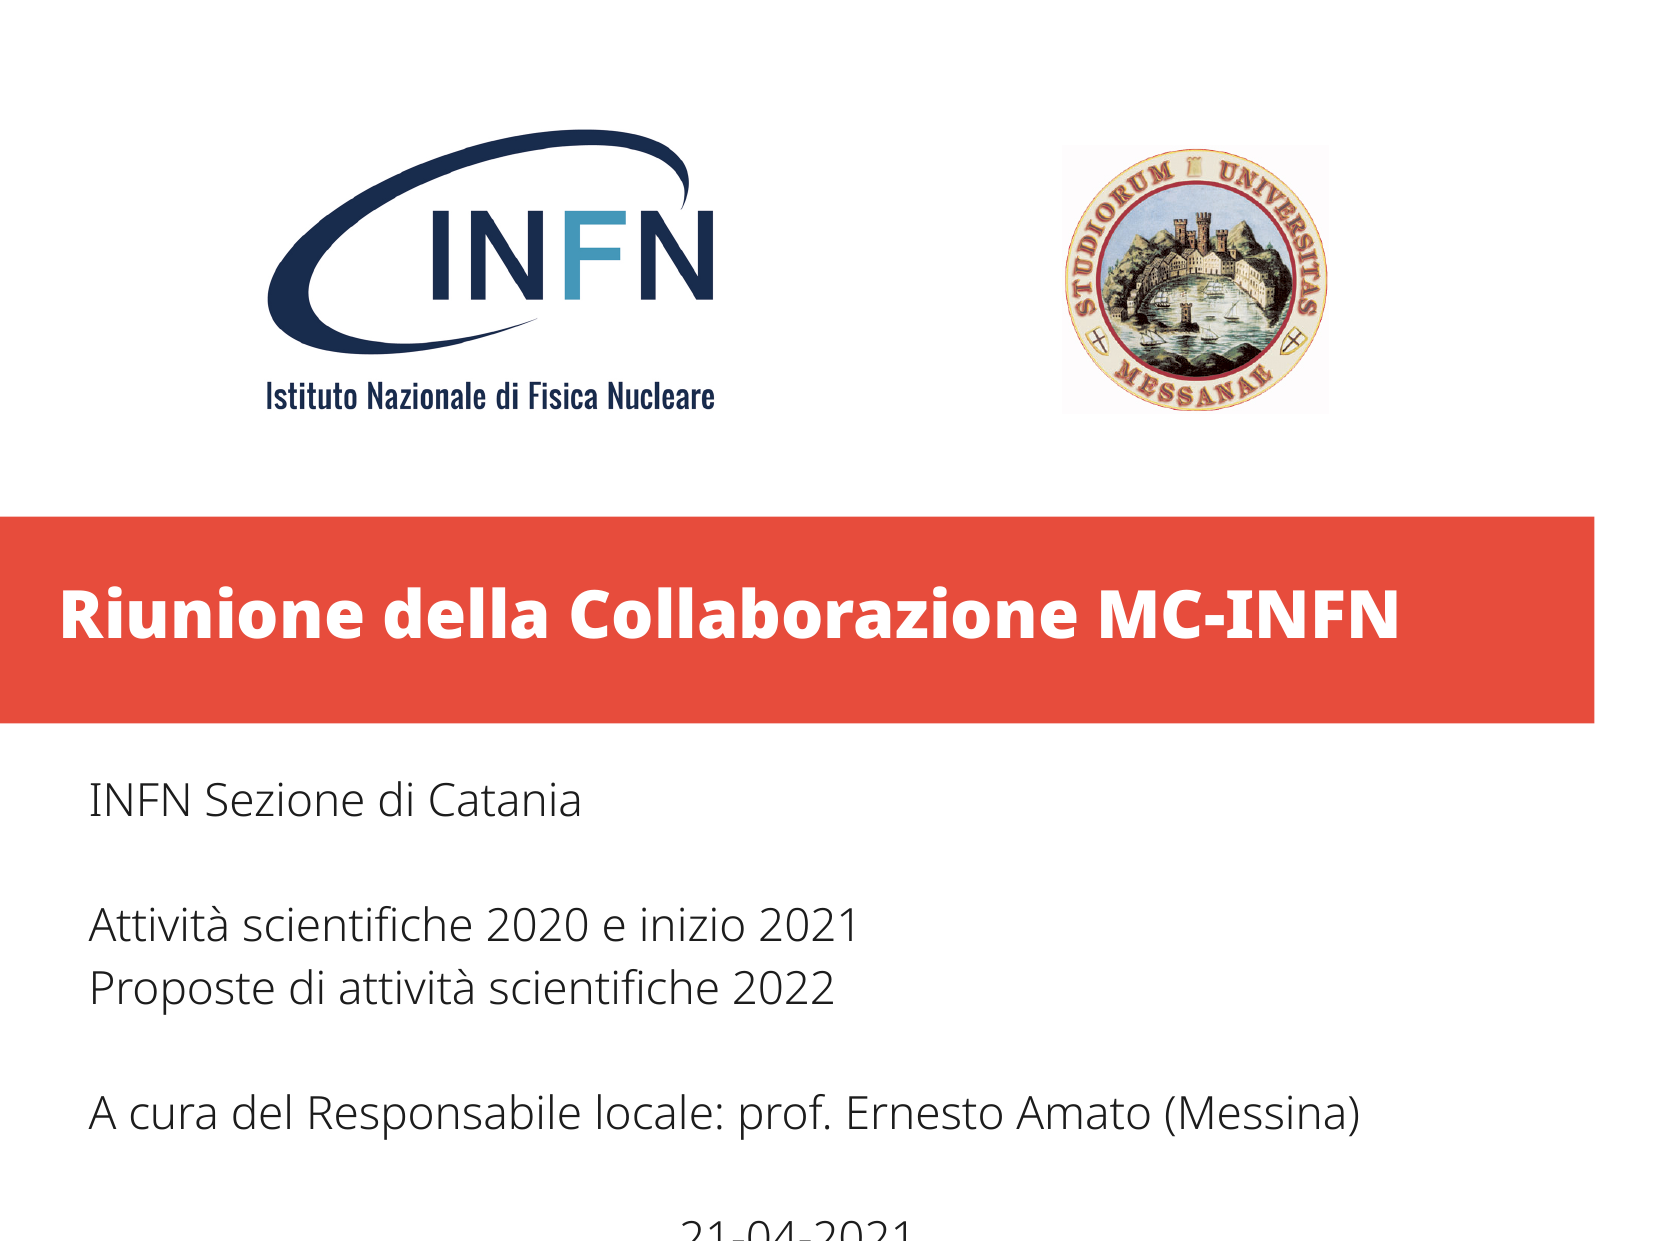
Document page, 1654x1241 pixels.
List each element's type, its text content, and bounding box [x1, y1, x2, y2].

subtitle INFN Sezione di Catania Attività scientifiche 2020 e inizio 2021 Proposte di attività scientifiche 2022 A cura del Responsabile locale: prof. Ernesto Amato (Messina) 21-04-2021 [88, 767, 1595, 1182]
title Riunione della Collaborazione MC-INFN [59, 510, 1595, 659]
picture [1062, 145, 1329, 414]
picture [186, 100, 799, 440]
